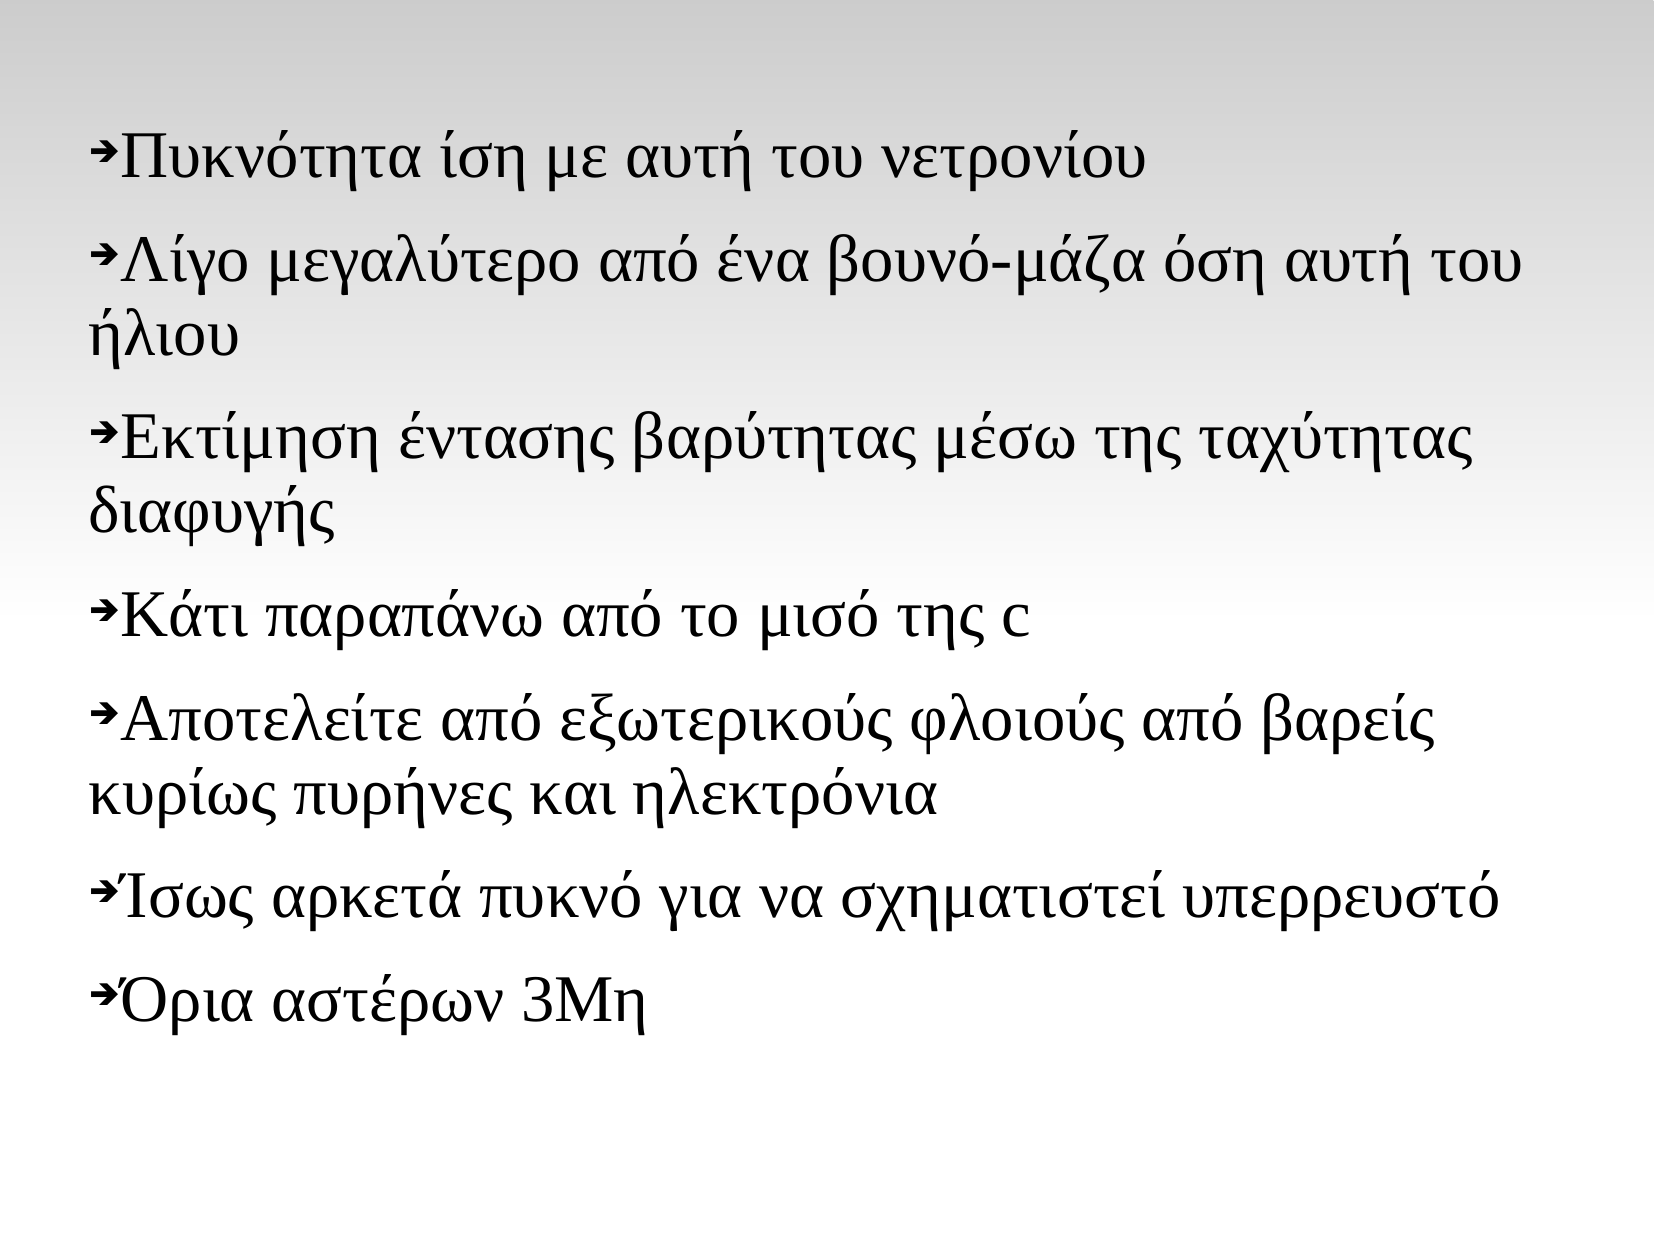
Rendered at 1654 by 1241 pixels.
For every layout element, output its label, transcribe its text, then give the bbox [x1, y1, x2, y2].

list Πυκνότητα ίση με αυτή του νετρονίου Λίγο μεγαλύτερο από ένα βουνό-μάζα όση αυτή του ήλιου Εκτίμηση έντασης βαρύτητας μέσω της ταχύτητας διαφυγής Κάτι παραπάνω από το μισό της c Αποτελείτε από εξωτερικούς φλοιούς από βαρείς κυρίως πυρήνες και ηλεκτρόνια Ίσως αρκετά πυκνό για να σχηματιστεί υπερρευστό Όρια αστέρων 3Μη [88, 118, 1571, 1094]
